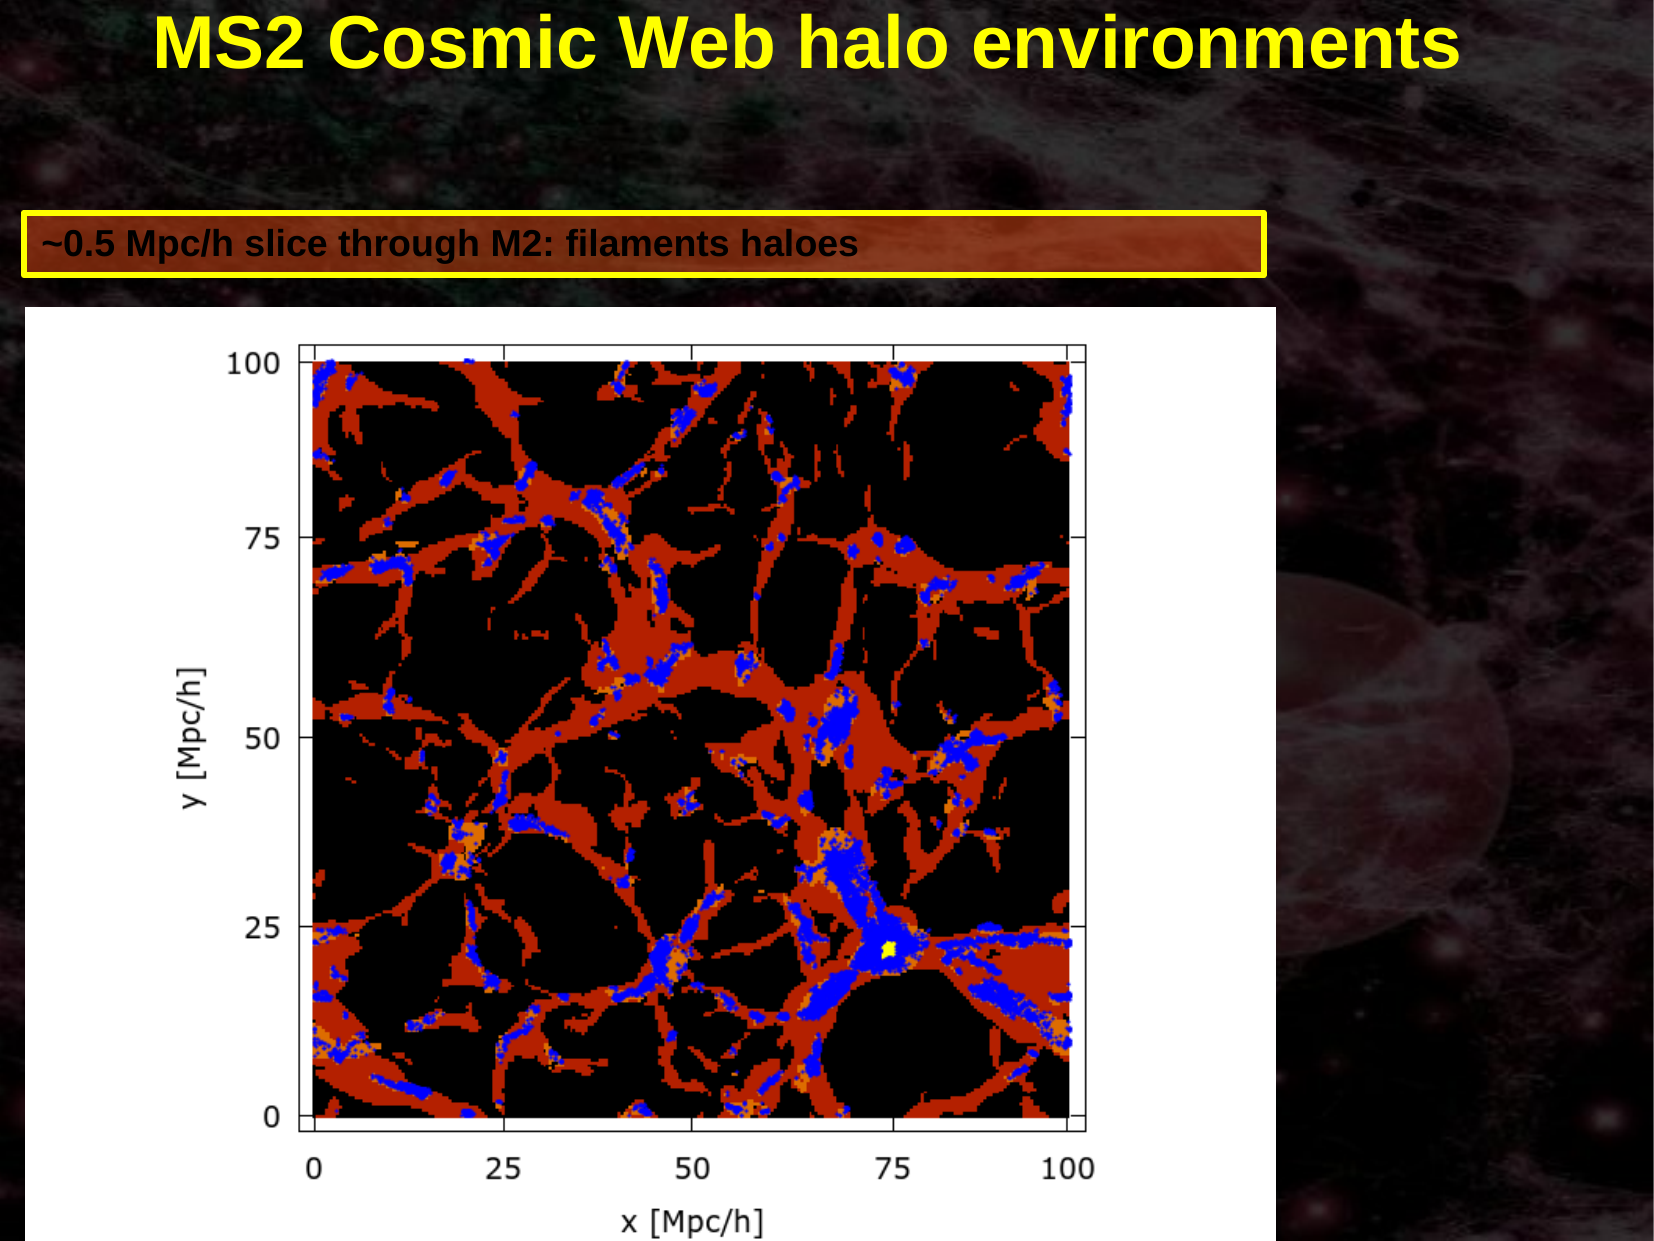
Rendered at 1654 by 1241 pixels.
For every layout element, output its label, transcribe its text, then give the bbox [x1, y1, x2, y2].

title MS2 Cosmic Web halo environments [118, 0, 1498, 85]
text_box ~0.5 Mpc/h slice through M2: filaments haloes [23, 212, 1264, 276]
picture [0, 0, 1654, 1241]
